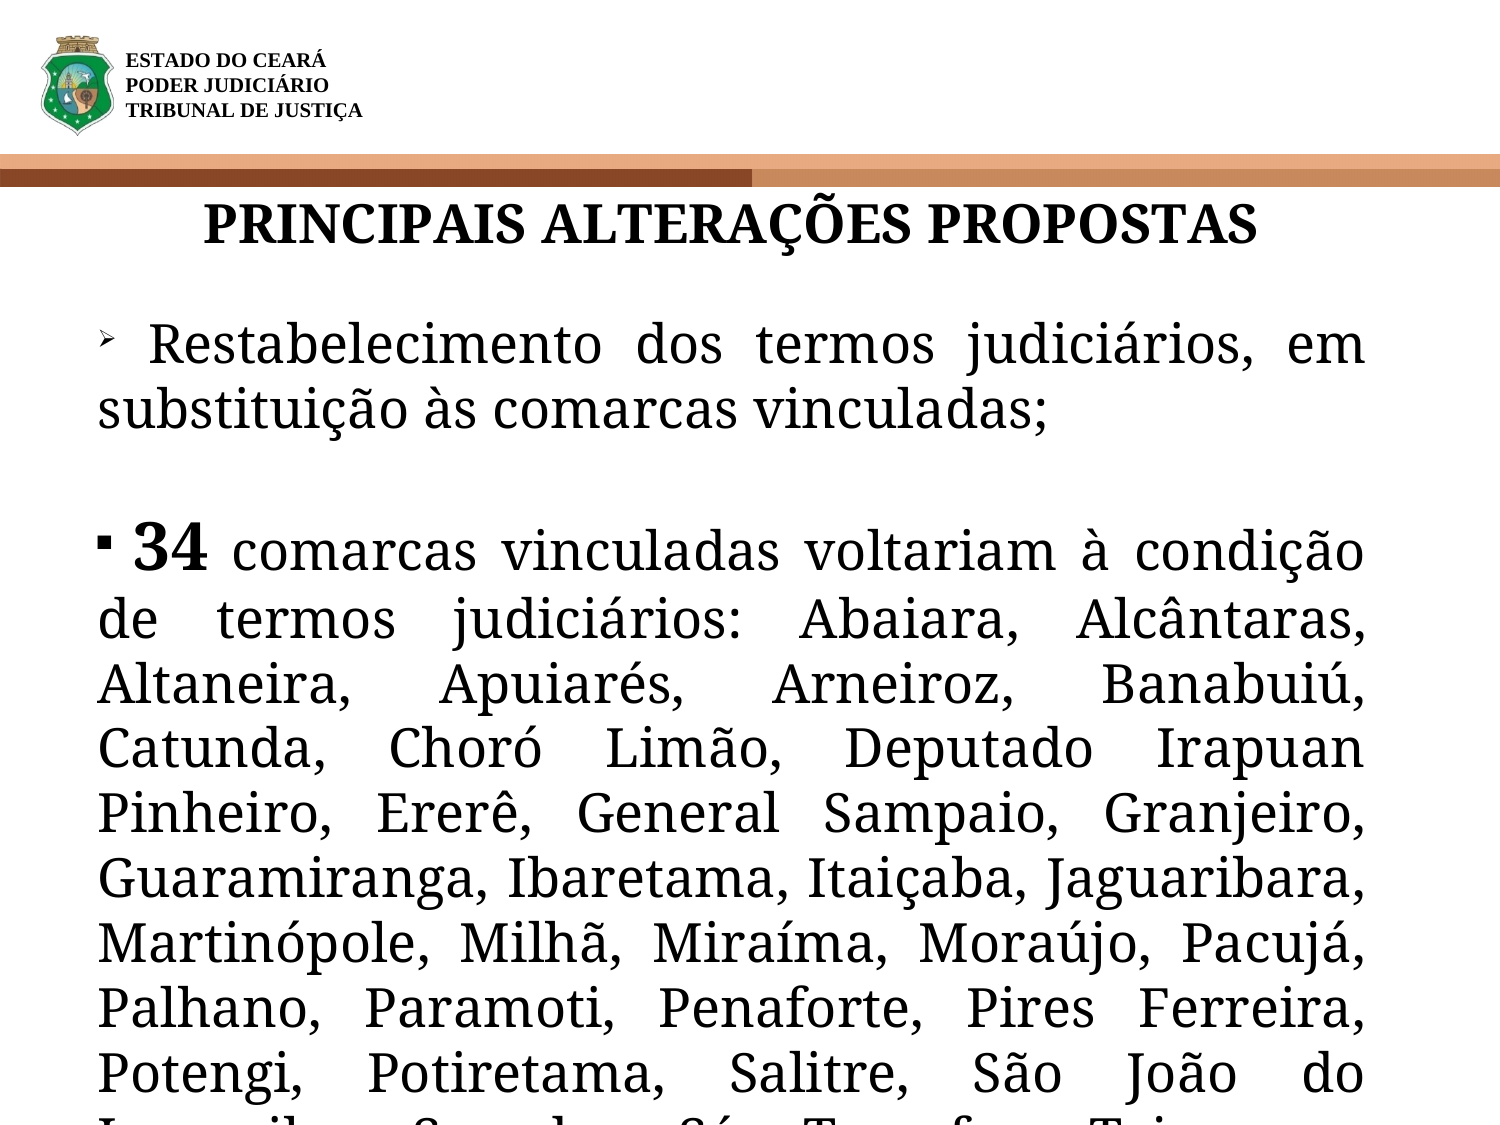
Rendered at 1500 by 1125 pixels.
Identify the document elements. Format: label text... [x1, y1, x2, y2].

picture [37, 35, 118, 136]
picture [0, 154, 1500, 187]
text_box PRINCIPAIS ALTERAÇÕES PROPOSTAS Restabelecimento dos termos judiciários, em substituição às comarcas vinculadas; 34 comarcas vinculadas voltariam à condição de termos judiciários: Abaiara, Alcântaras, Altaneira, Apuiarés, Arneiroz, Banabuiú, Catunda, Choró Limão, Deputado Irapuan Pinheiro, Ererê, General Sampaio, Granjeiro, Guaramiranga, Ibaretama, Itaiçaba, Jaguaribara, Martinópole, Milhã, Miraíma, Moraújo, Pacujá, Palhano, Paramoti, Penaforte, Pires Ferreira, Potengi, Potiretama, Salitre, São João do Jaguaribe, Senador Sá, Tarrafas, Tejuçuoca, Tururu e Umari; [82, 181, 1382, 697]
